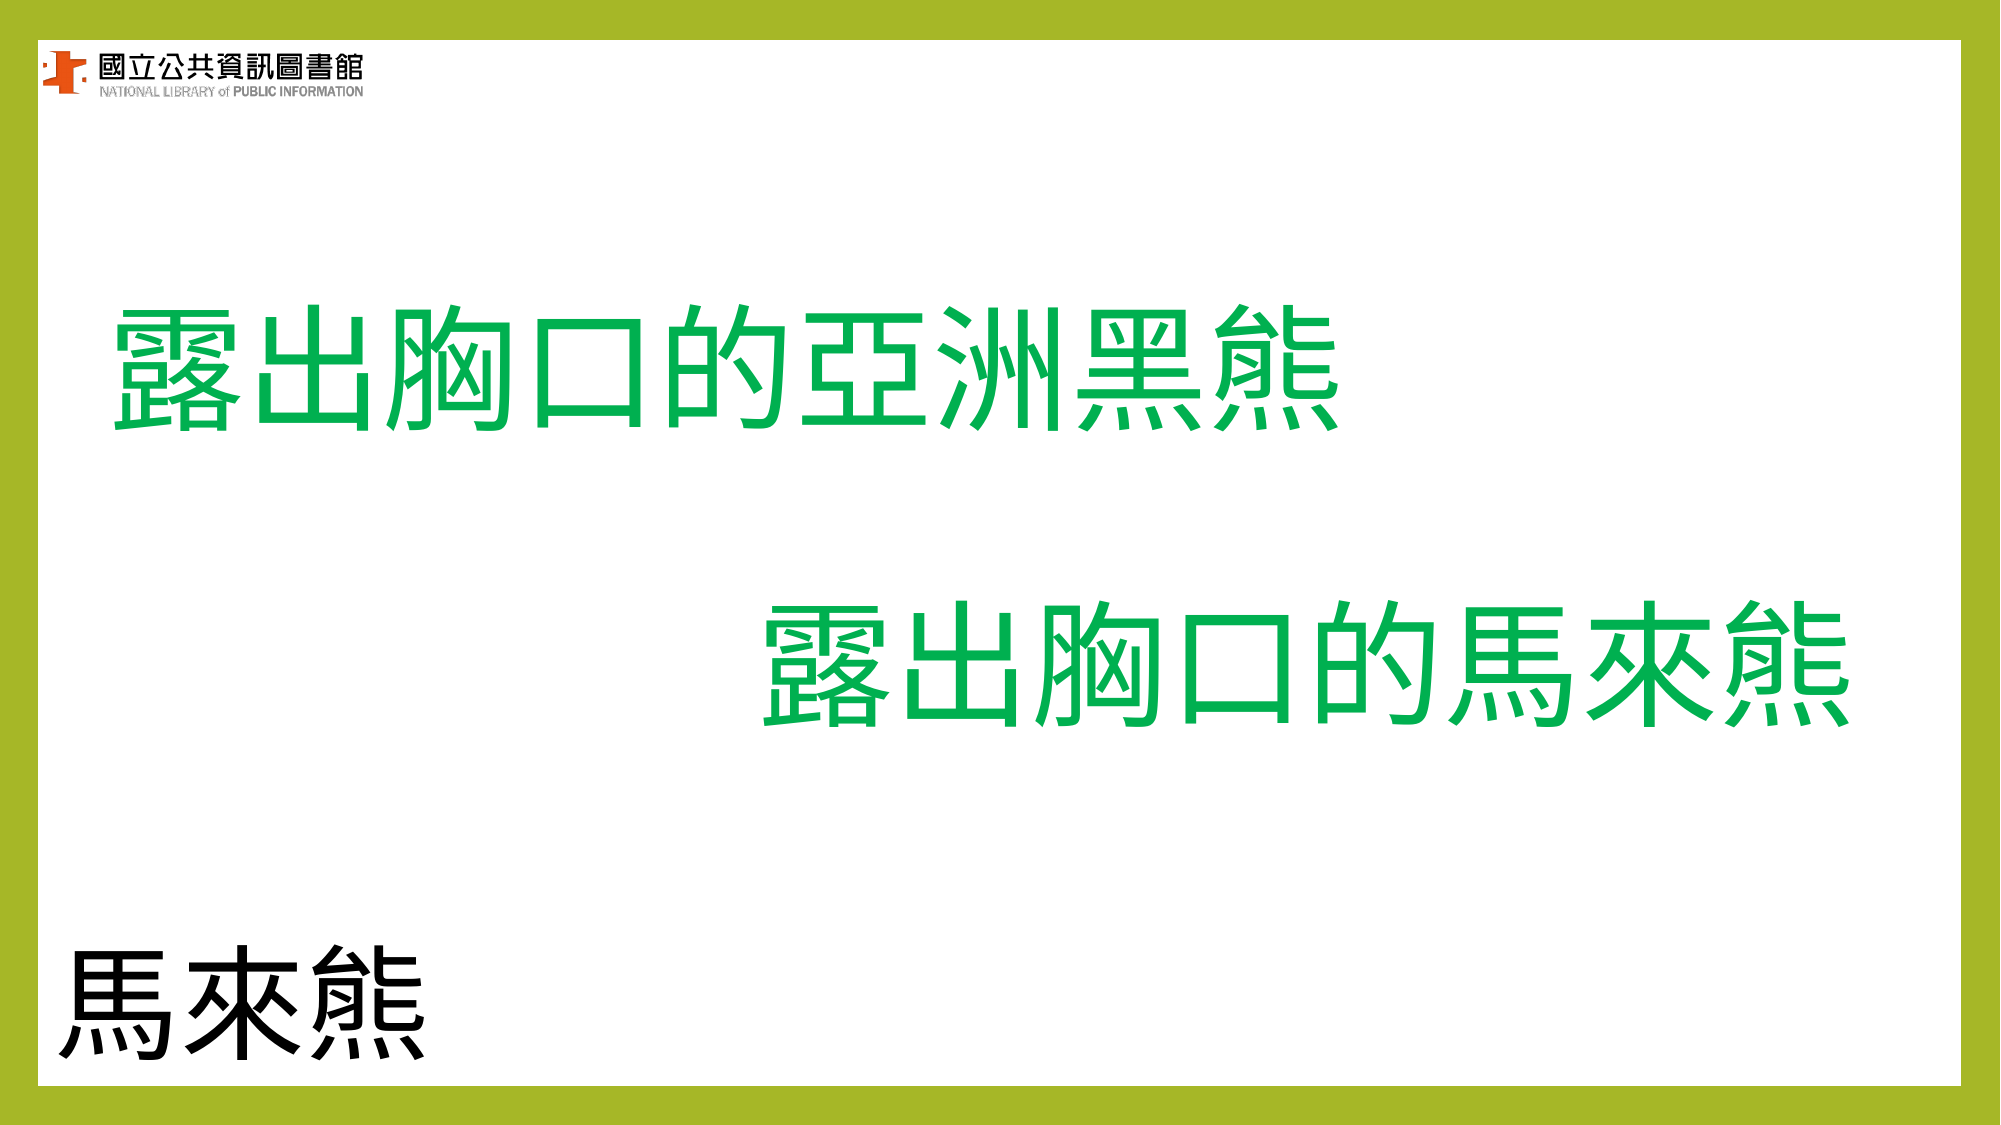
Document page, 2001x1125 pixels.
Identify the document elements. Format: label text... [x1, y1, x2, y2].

text_box 露出胸口的亞洲黑熊 [92, 275, 1373, 458]
text_box 露出胸口的馬來熊 [741, 571, 1883, 754]
text_box 馬來熊 [39, 917, 1004, 1085]
